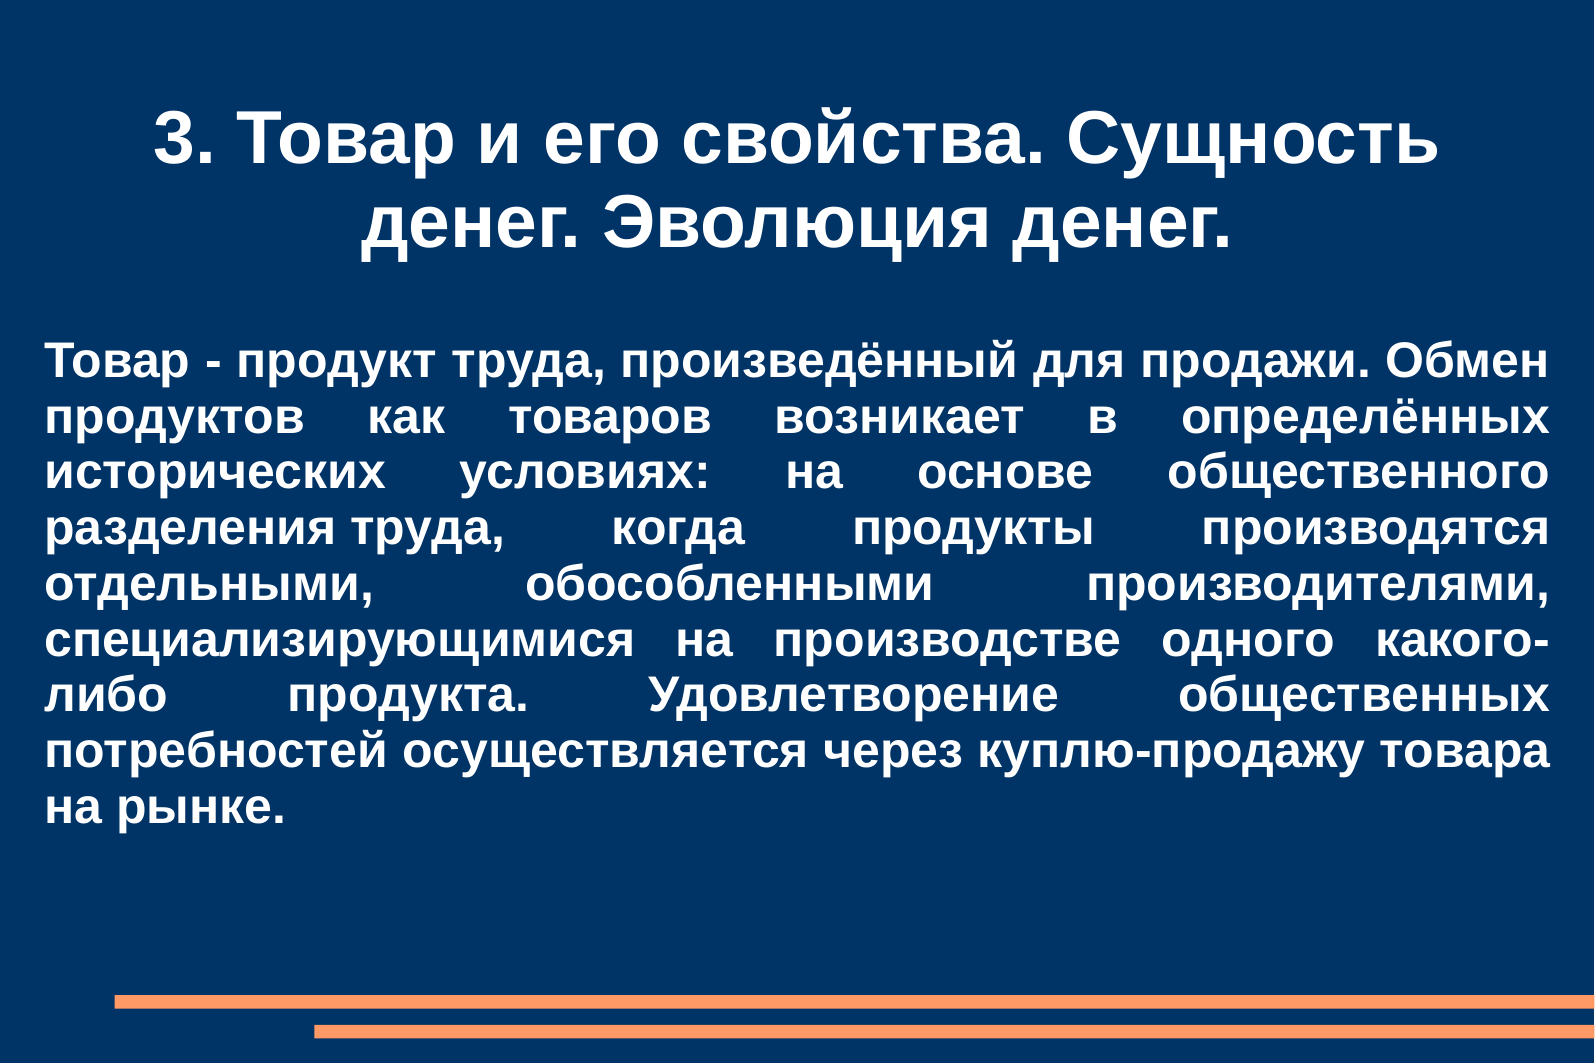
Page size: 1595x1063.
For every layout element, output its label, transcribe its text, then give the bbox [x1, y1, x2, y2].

text_box Товар - продукт труда, произведённый для продажи. Обмен продуктов как товаров возникает в определённых исторических условиях: на основе общественного разделения труда, когда продукты производятся отдельными, обособленными производителями, специализирующимися на производстве одного какого-либо продукта. Удовлетворение общественных потребностей осуществляется через куплю-продажу товара на рынке. [29, 324, 1566, 853]
text_box 3. Товар и его свойства. Сущность денег. Эволюция денег. [29, 88, 1566, 272]
